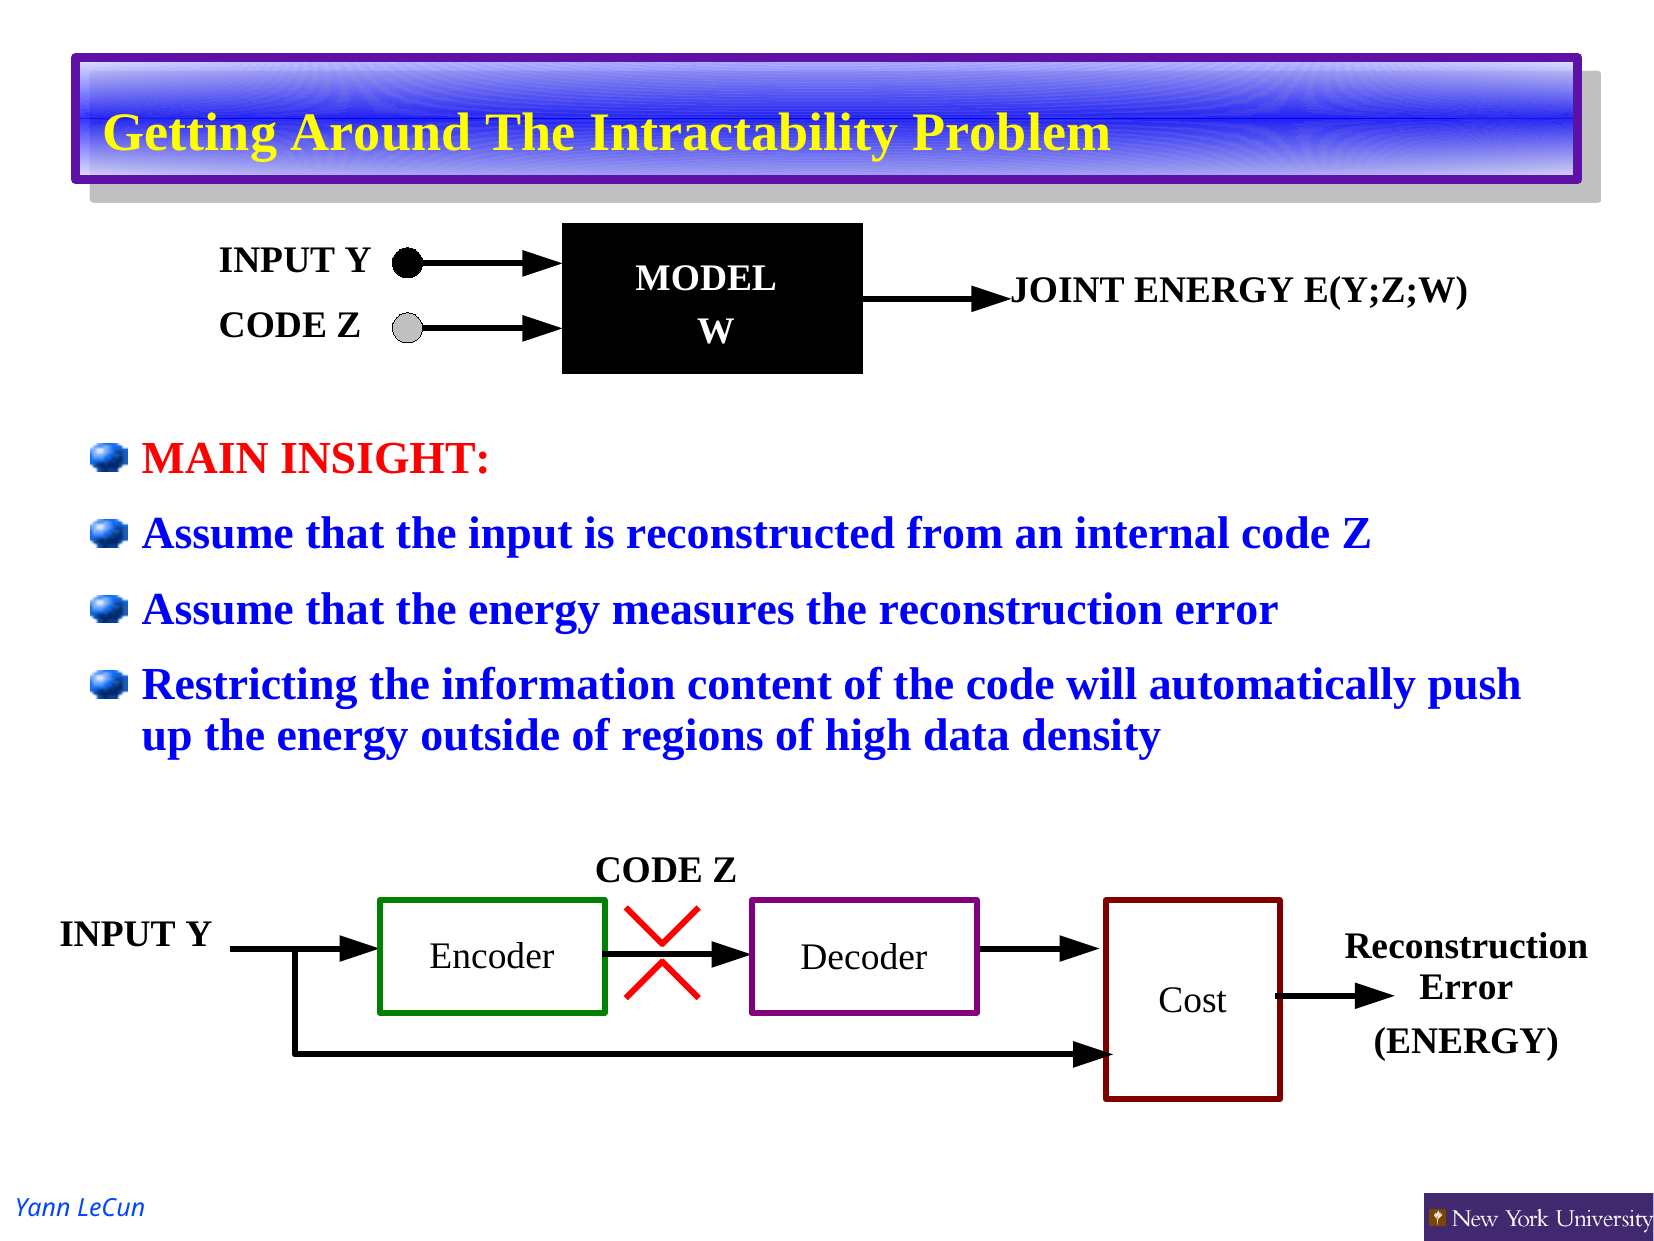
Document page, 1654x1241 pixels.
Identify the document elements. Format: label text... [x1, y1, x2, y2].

text_box Cost [1105, 900, 1280, 1100]
text_box [407, 247, 423, 278]
text_box Reconstruction Error (ENERGY) [1302, 924, 1630, 1145]
title Getting Around The Intractability Problem [75, 57, 1578, 180]
text_box Decoder [751, 900, 977, 1013]
text_box [407, 312, 423, 343]
text_box INPUT Y [218, 239, 407, 289]
text_box MODEL W [590, 257, 841, 368]
picture [1424, 1193, 1654, 1241]
text_box JOINT ENERGY E(Y;Z;W) [1010, 268, 1613, 319]
text_box [562, 223, 863, 374]
text_box INPUT Y [59, 912, 247, 962]
text_box CODE Z [594, 849, 783, 899]
text_box CODE Z [218, 304, 407, 354]
list MAIN INSIGHT: Assume that the input is reconstructed from an internal code Z Assume that the energy measures the reconstruction error Restricting the information content of the code will automatically push up the energy outside of regions of high data density [90, 432, 1579, 901]
text_box Encoder [379, 900, 605, 1013]
